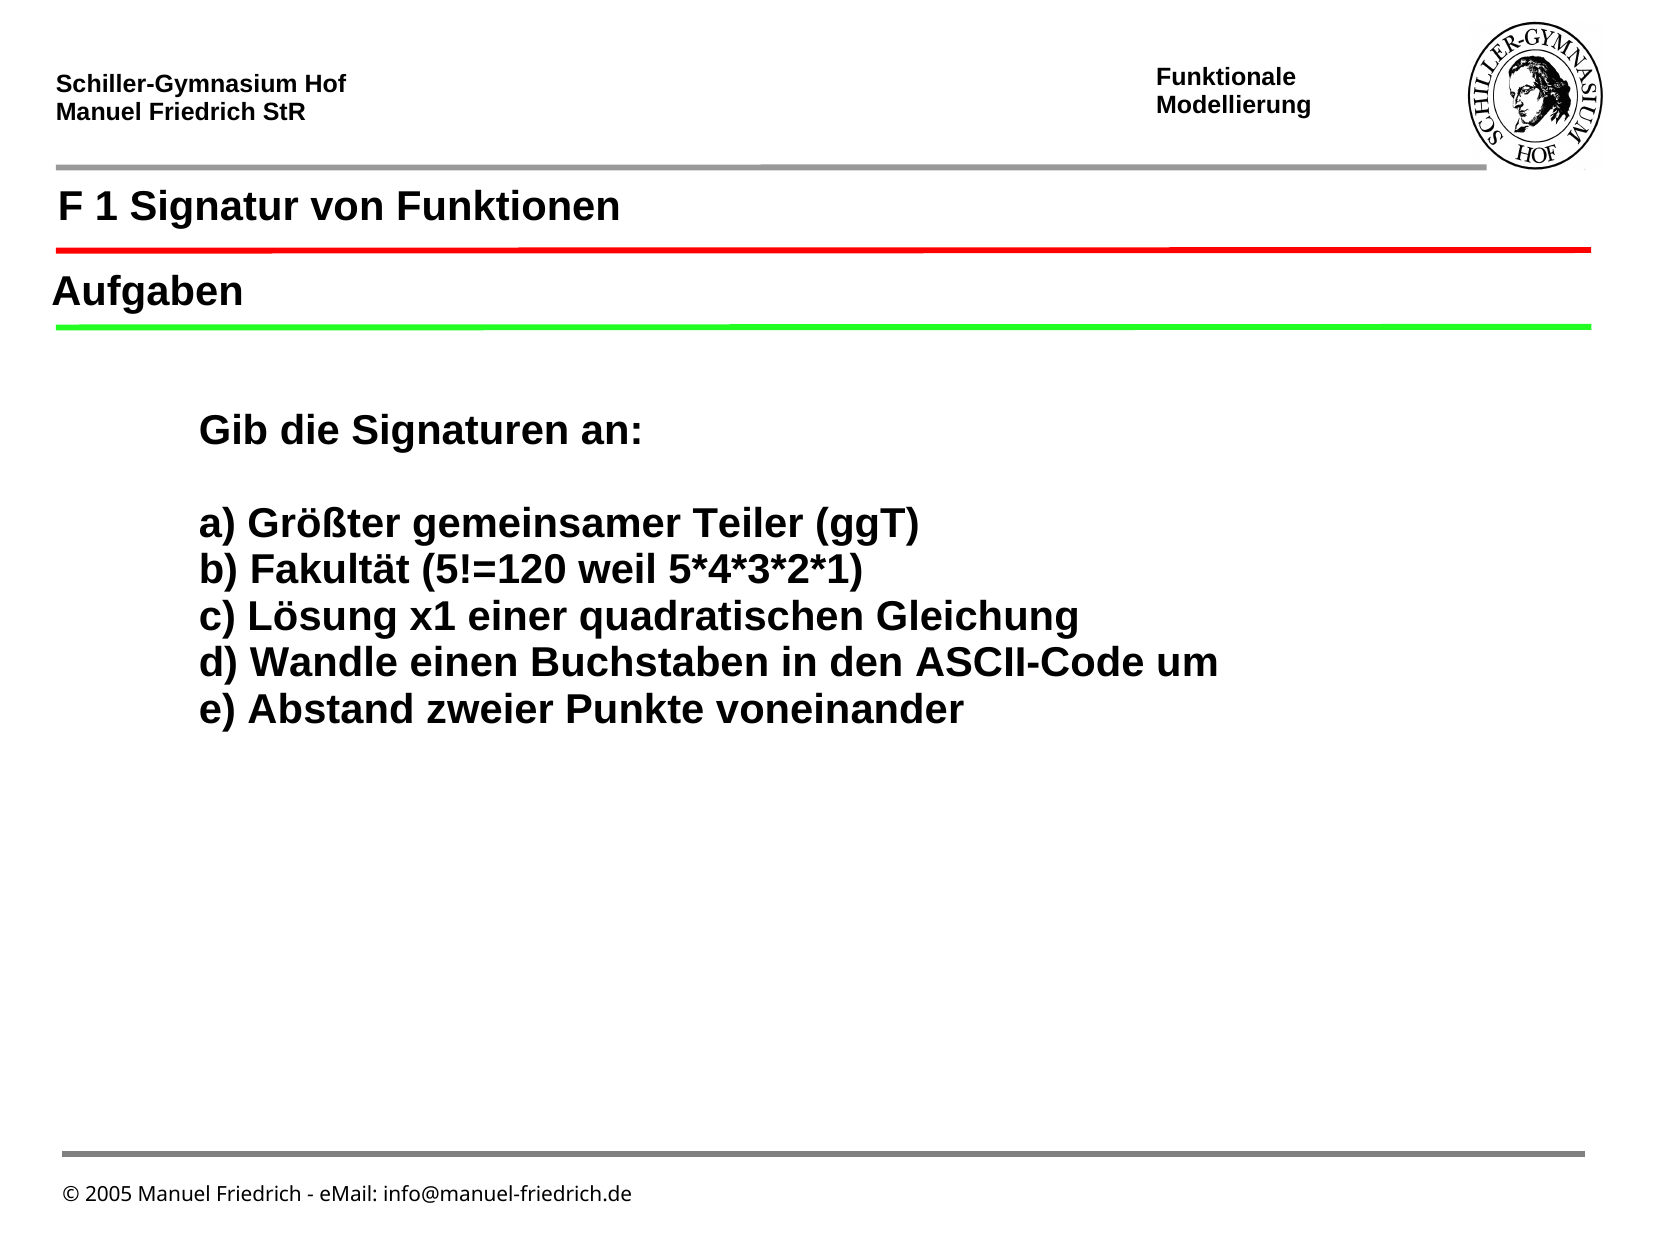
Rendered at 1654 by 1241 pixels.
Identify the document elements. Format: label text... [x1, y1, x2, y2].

text_box Gib die Signaturen an: a) Größter gemeinsamer Teiler (ggT) b) Fakultät (5!=120 weil 5*4*3*2*1) c) Lösung x1 einer quadratischen Gleichung d) Wandle einen Buchstaben in den ASCII-Code um e) Abstand zweier Punkte voneinander [198, 406, 1654, 1063]
text_box © 2005 Manuel Friedrich - eMail: info@manuel-friedrich.de [62, 1178, 1550, 1204]
text_box Aufgaben [51, 268, 1563, 319]
text_box Funktionale Modellierung [1156, 62, 1425, 123]
text_box F 1 Signatur von Funktionen [57, 183, 1284, 234]
text_box Schiller-Gymnasium Hof Manuel Friedrich StR [55, 69, 396, 129]
picture [1466, 20, 1605, 172]
